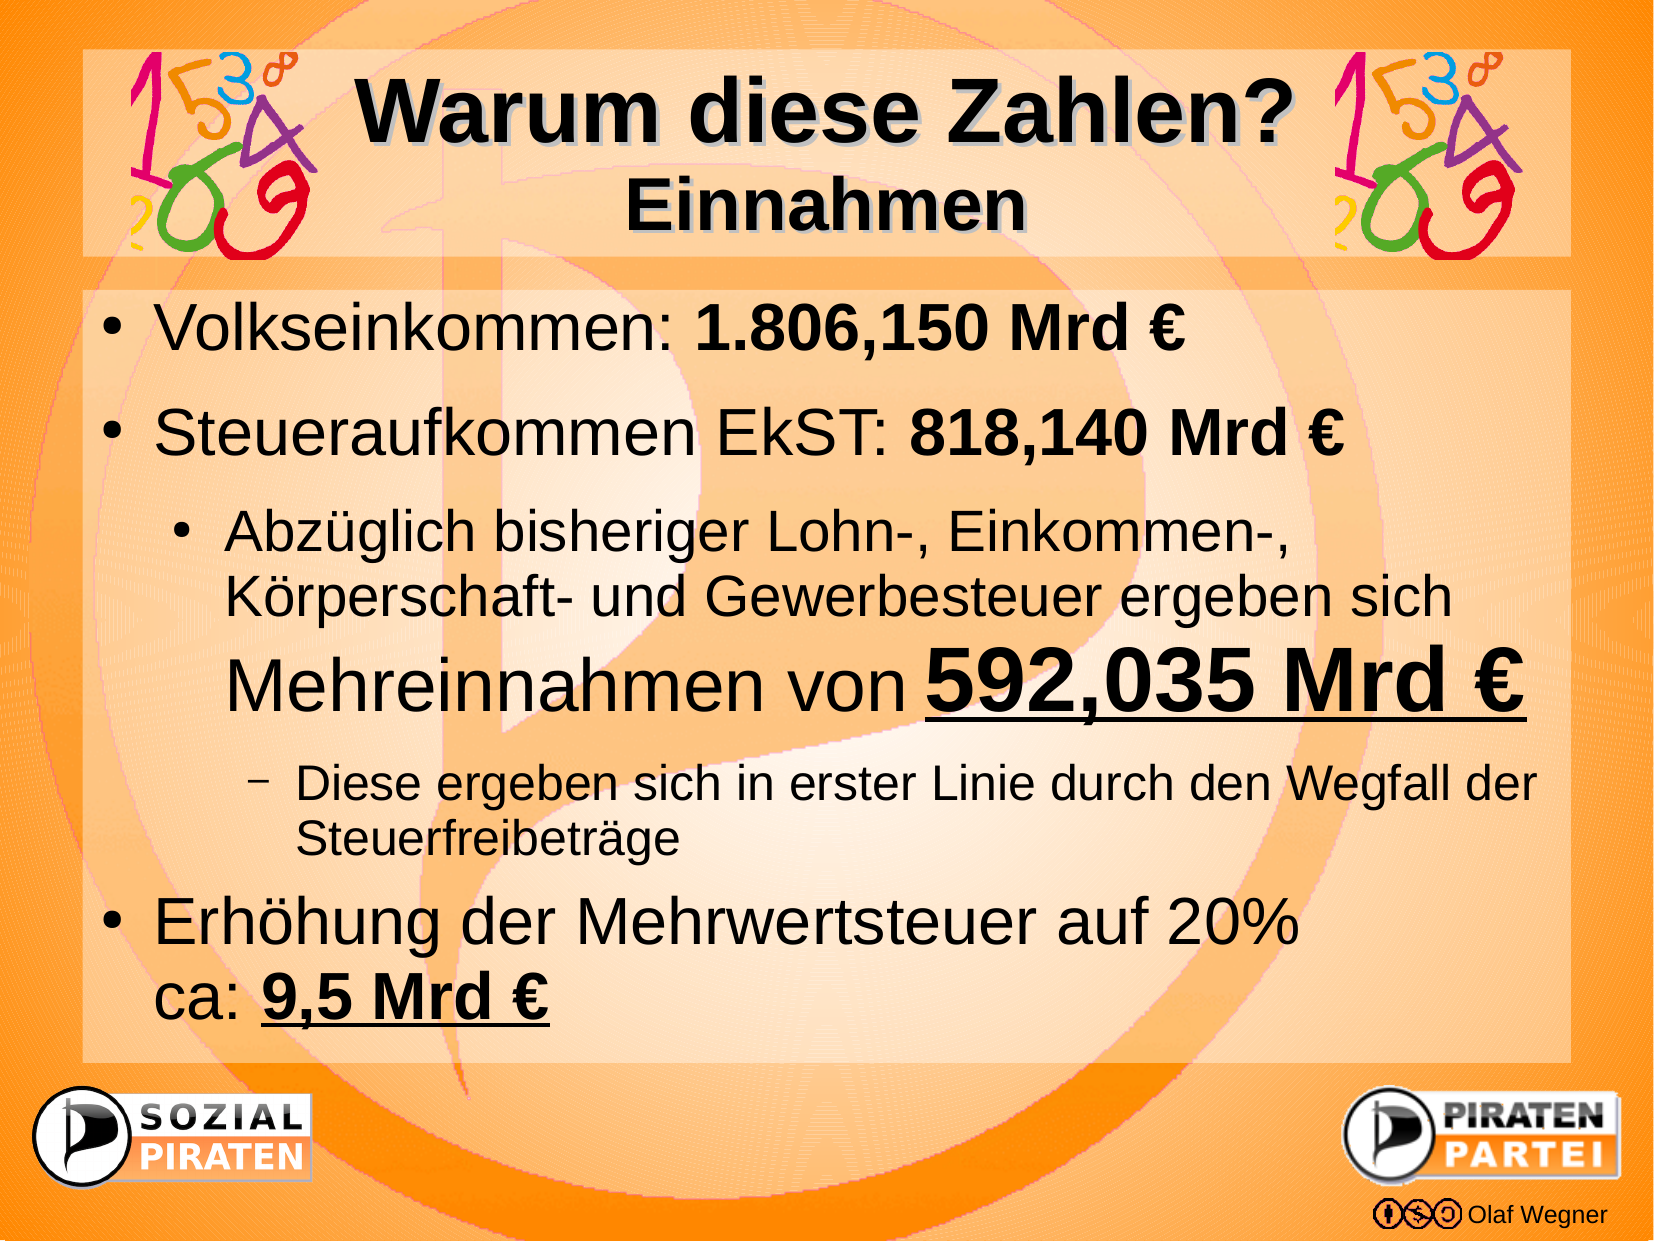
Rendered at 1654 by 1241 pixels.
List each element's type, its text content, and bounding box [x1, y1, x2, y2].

text_box Olaf Wegner [1452, 1193, 1623, 1237]
picture [29, 0, 1623, 1241]
list Volkseinkommen: 1.806,150 Mrd € Steueraufkommen EkST: 818,140 Mrd € Abzüglich bisheriger Lohn-, Einkommen-, Körperschaft- und Gewerbesteuer ergeben sich Mehreinnahmen von 592,035 Mrd € Diese ergeben sich in erster Linie durch den Wegfall der Steuerfreibeträge Erhöhung der Mehrwertsteuer auf 20% ca: 9,5 Mrd € [82, 290, 1571, 1063]
title Warum diese Zahlen? Einnahmen [82, 49, 1571, 257]
